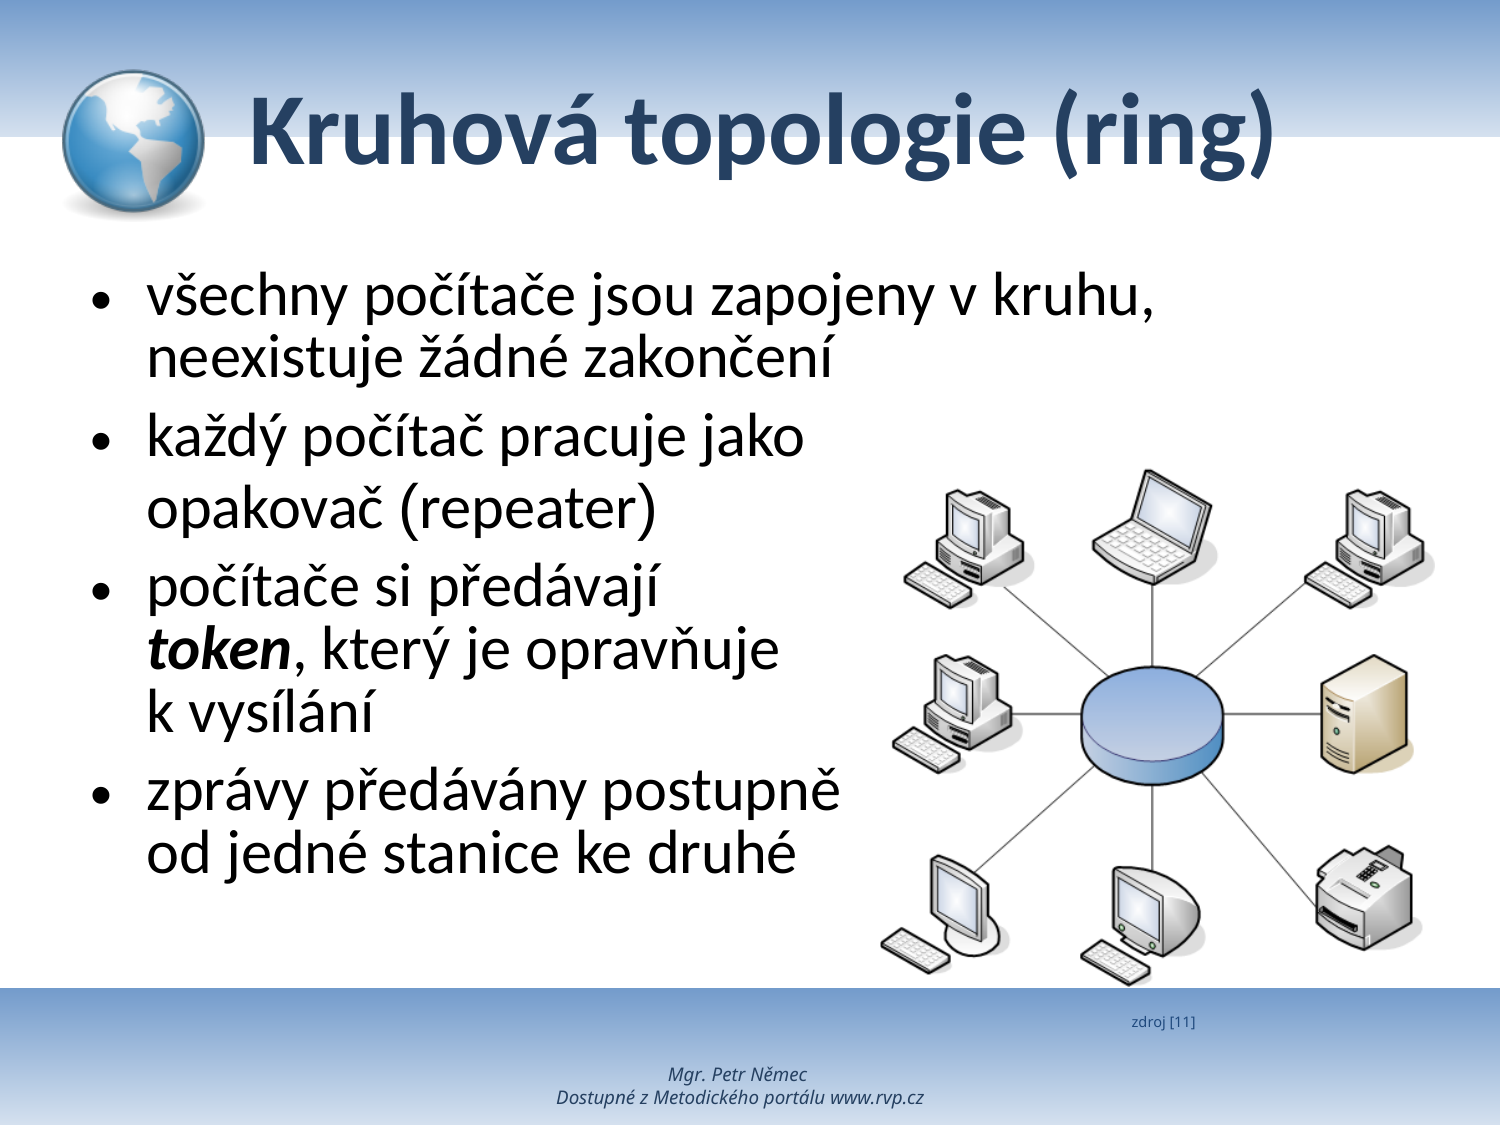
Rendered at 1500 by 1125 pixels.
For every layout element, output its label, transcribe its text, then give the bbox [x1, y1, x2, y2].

list všechny počítače jsou zapojeny v kruhu, neexistuje žádné zakončení každý počítač pracuje jako opakovač (repeater) počítače si předávají token, který je opravňuje k vysílání zprávy předávány postupně od jedné stanice ke druhé [74, 260, 1305, 1102]
text_box zdroj [11] [1116, 1005, 1211, 1039]
picture [56, 67, 211, 222]
picture [1305, 455, 1435, 987]
title Kruhová topologie (ring) [235, 45, 1476, 233]
